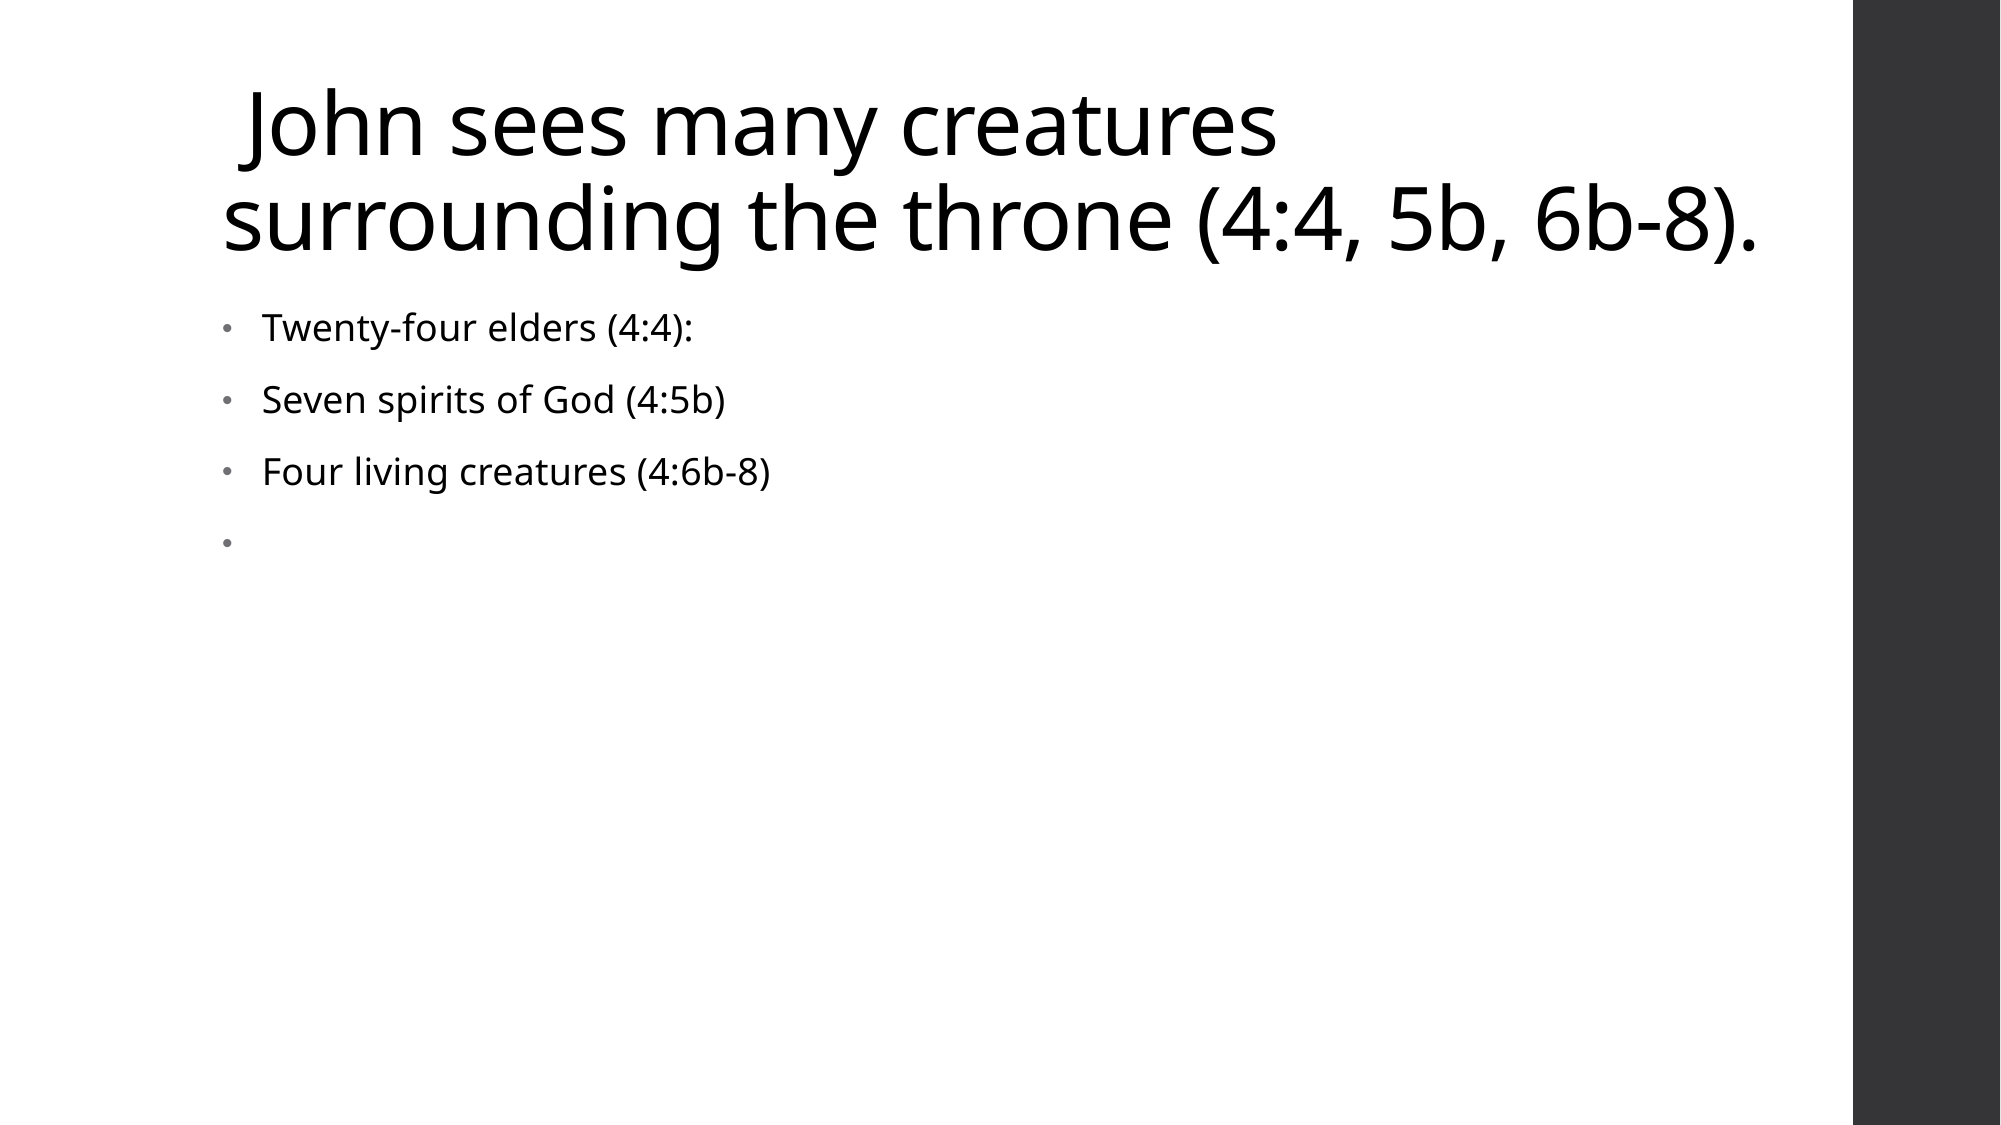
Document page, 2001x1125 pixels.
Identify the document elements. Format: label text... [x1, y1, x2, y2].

list Twenty-four elders (4:4): Seven spirits of God (4:5b) Four living creatures (4:6b-8) [206, 299, 1617, 1014]
title John sees many creatures surrounding the throne (4:4, 5b, 6b-8). [206, 60, 1797, 278]
